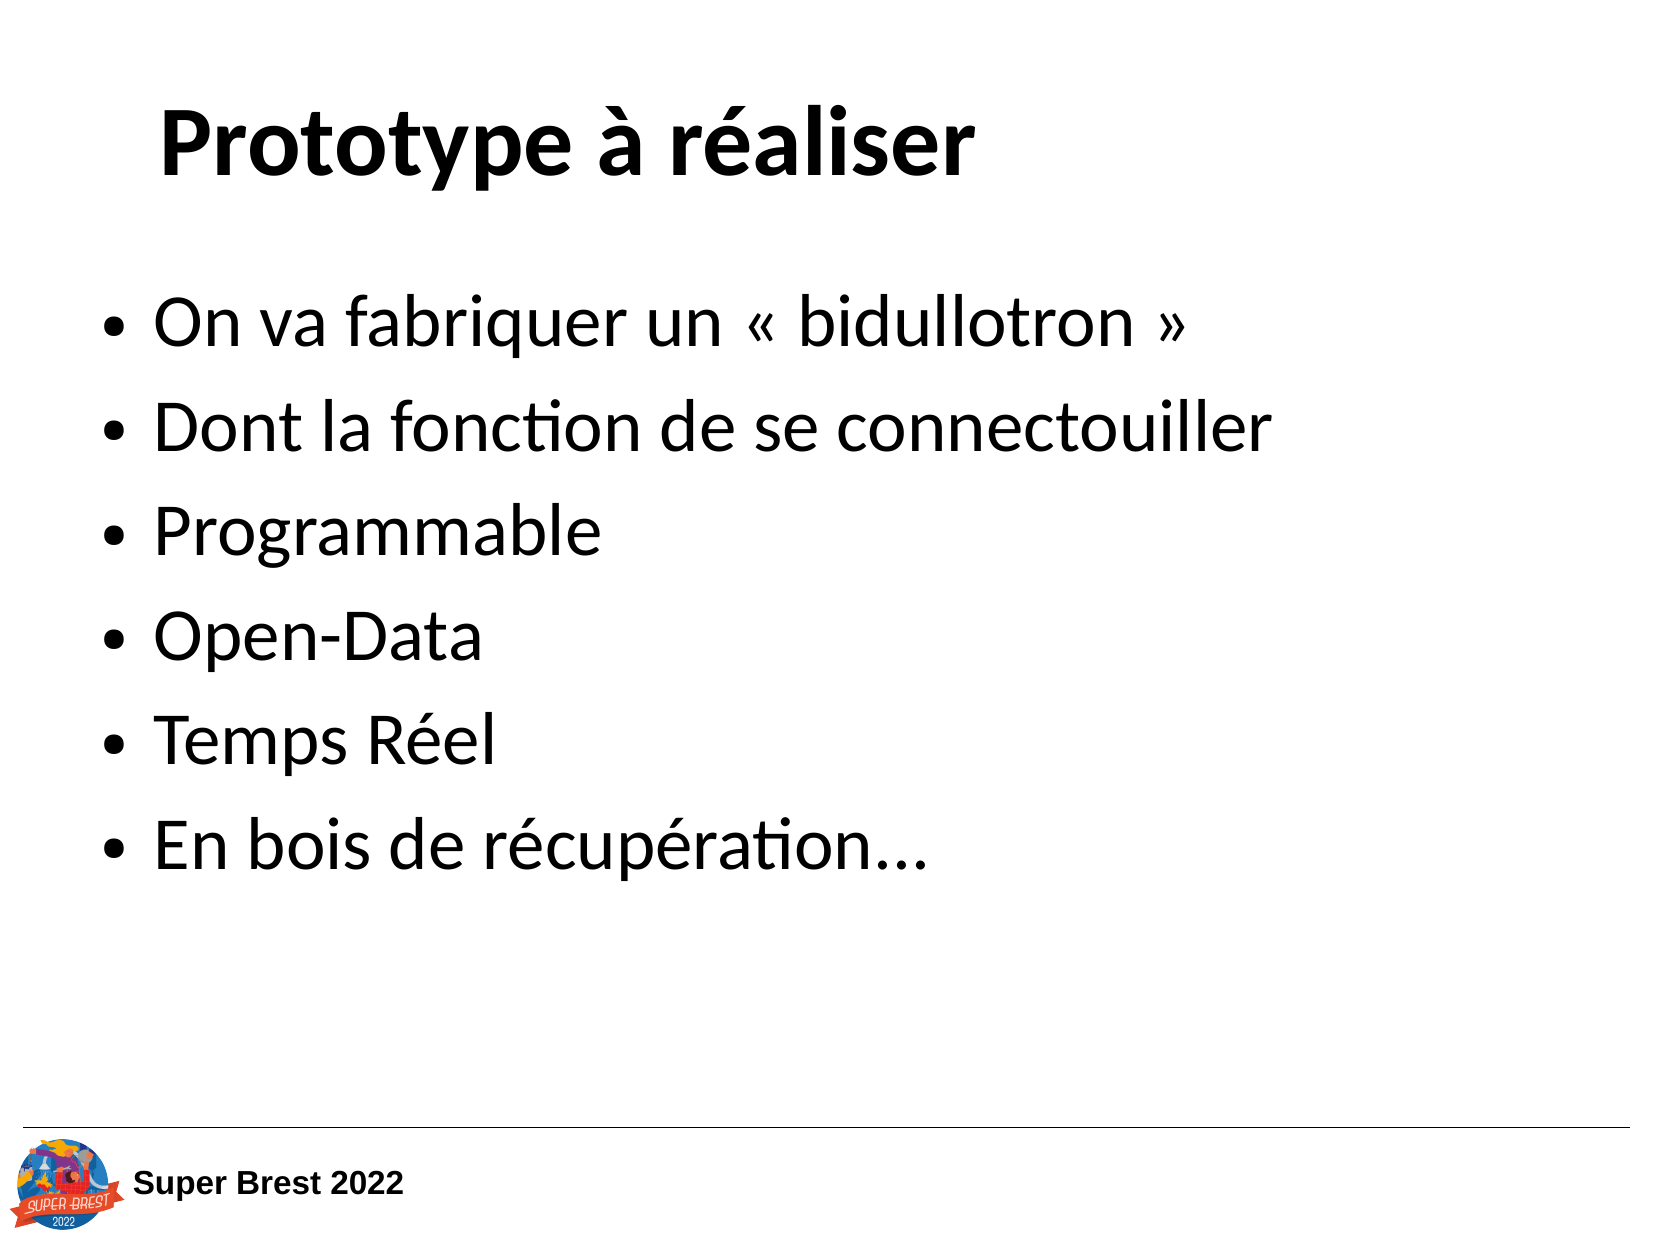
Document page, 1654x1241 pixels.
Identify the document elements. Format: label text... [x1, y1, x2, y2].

picture [9, 1139, 125, 1230]
title Prototype à réaliser [11, 47, 1347, 255]
list On va fabriquer un « bidullotron » Dont la fonction de se connectouiller Programmable Open-Data Temps Réel En bois de récupération... [82, 290, 1571, 1109]
text_box Super Brest 2022 [125, 1157, 1040, 1210]
